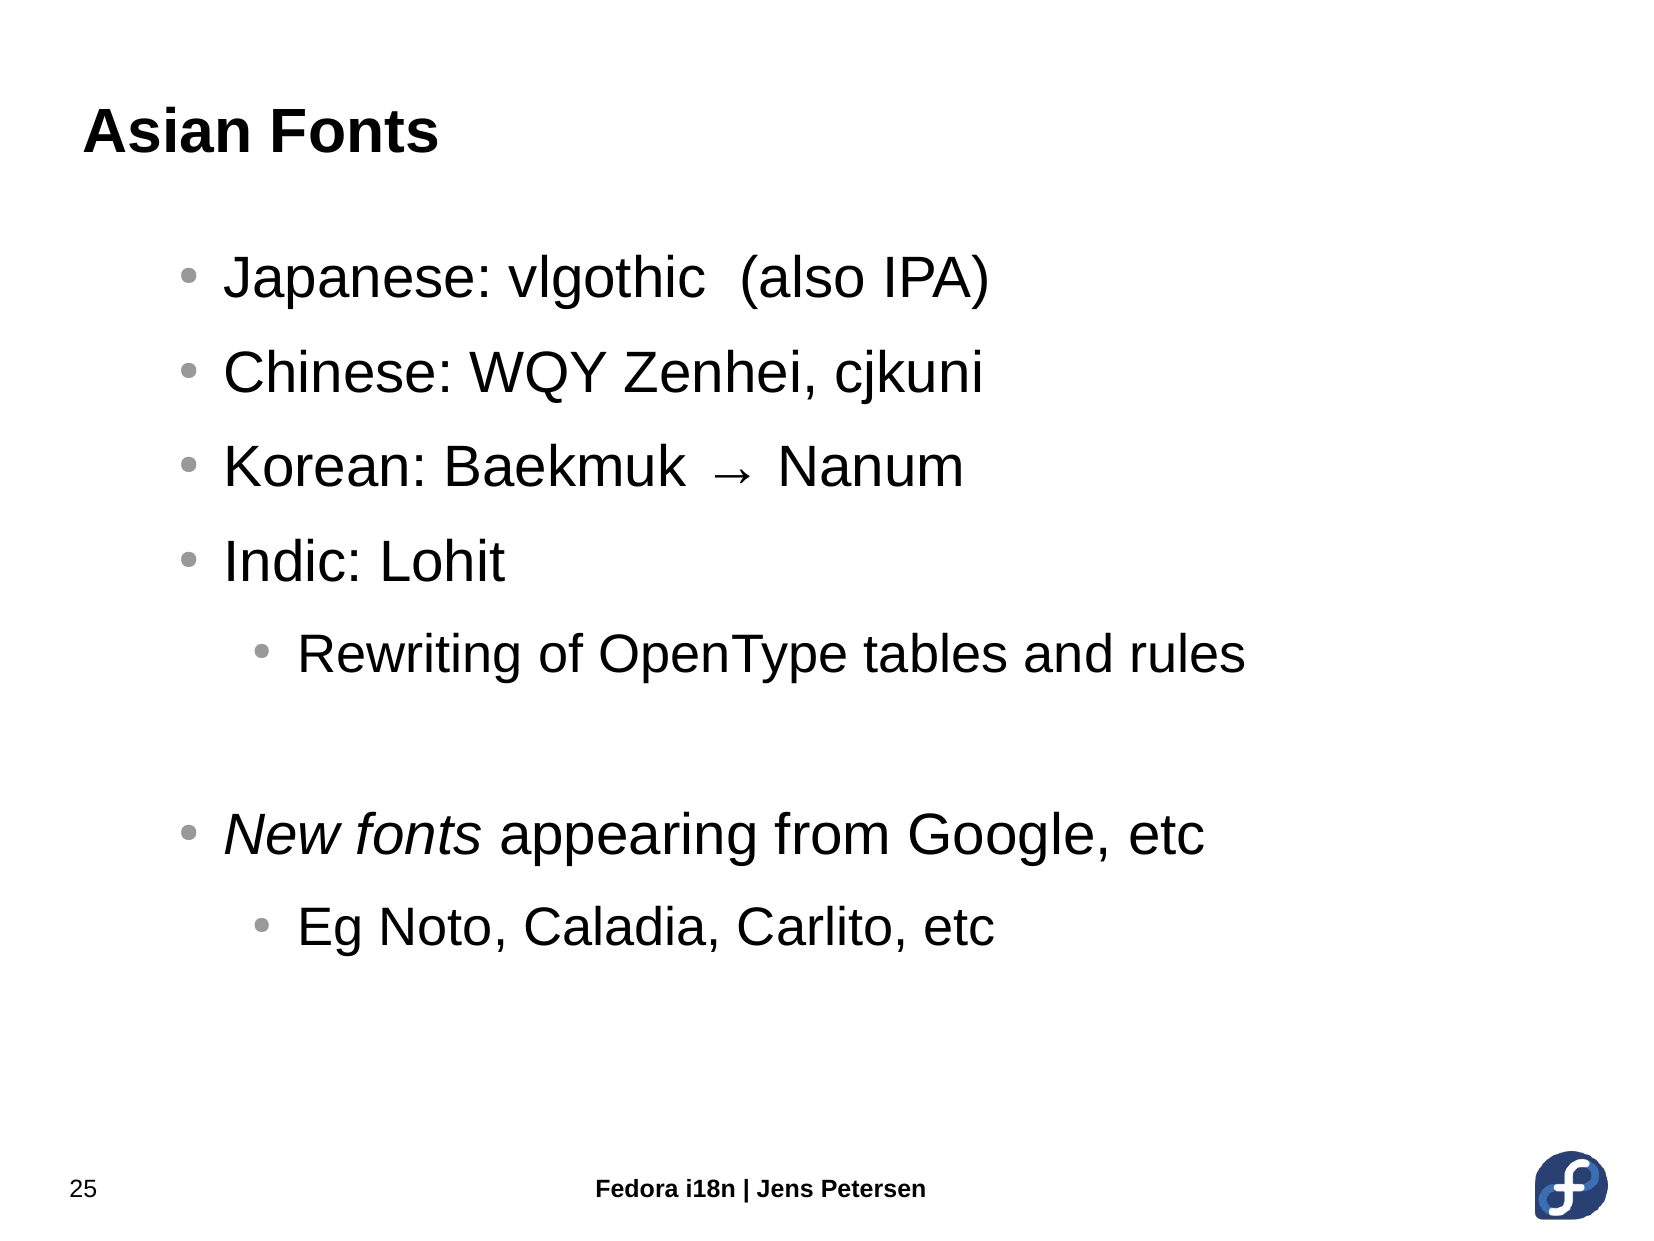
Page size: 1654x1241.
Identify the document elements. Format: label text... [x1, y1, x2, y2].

picture [1529, 1146, 1613, 1224]
title Asian Fonts [82, 37, 1571, 226]
list Japanese: vlgothic (also IPA) Chinese: WQY Zenhei, cjkuni Korean: Baekmuk → Nanum Indic: Lohit Rewriting of OpenType tables and rules New fonts appearing from Google, etc Eg Noto, Caladia, Carlito, etc [86, 244, 1576, 1039]
